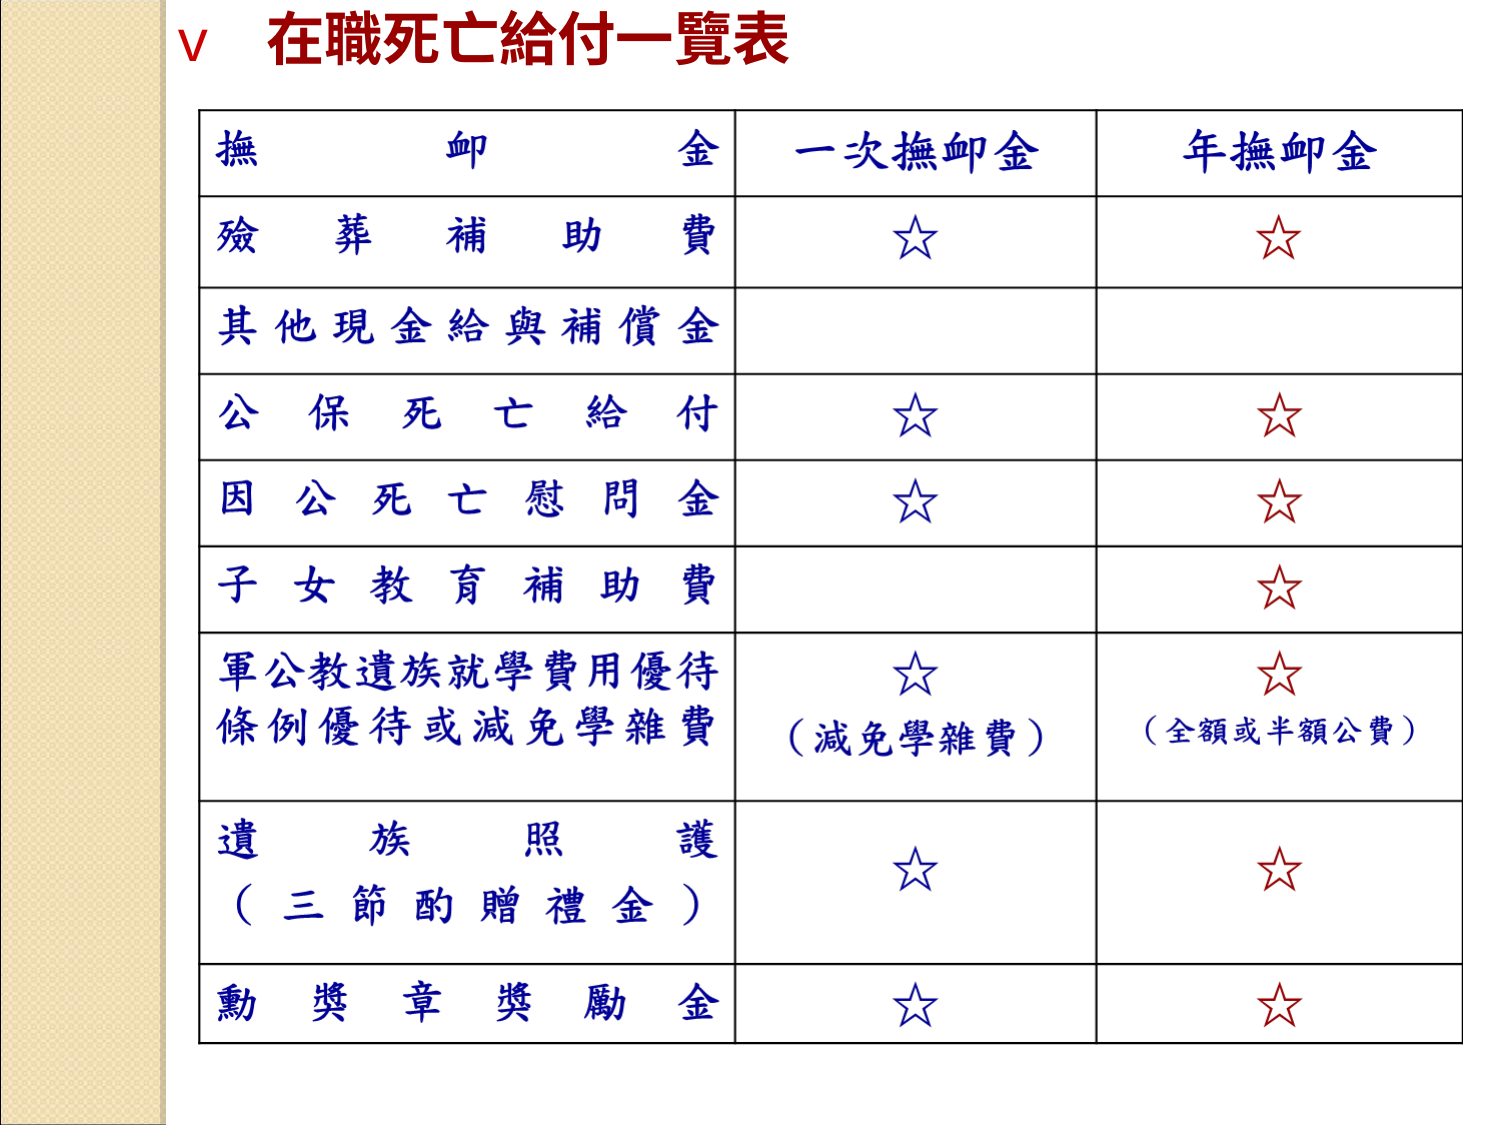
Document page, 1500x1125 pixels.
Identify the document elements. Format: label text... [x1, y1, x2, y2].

picture [187, 102, 1463, 1062]
text_box 在職死亡給付一覽表 [164, 0, 1450, 1050]
